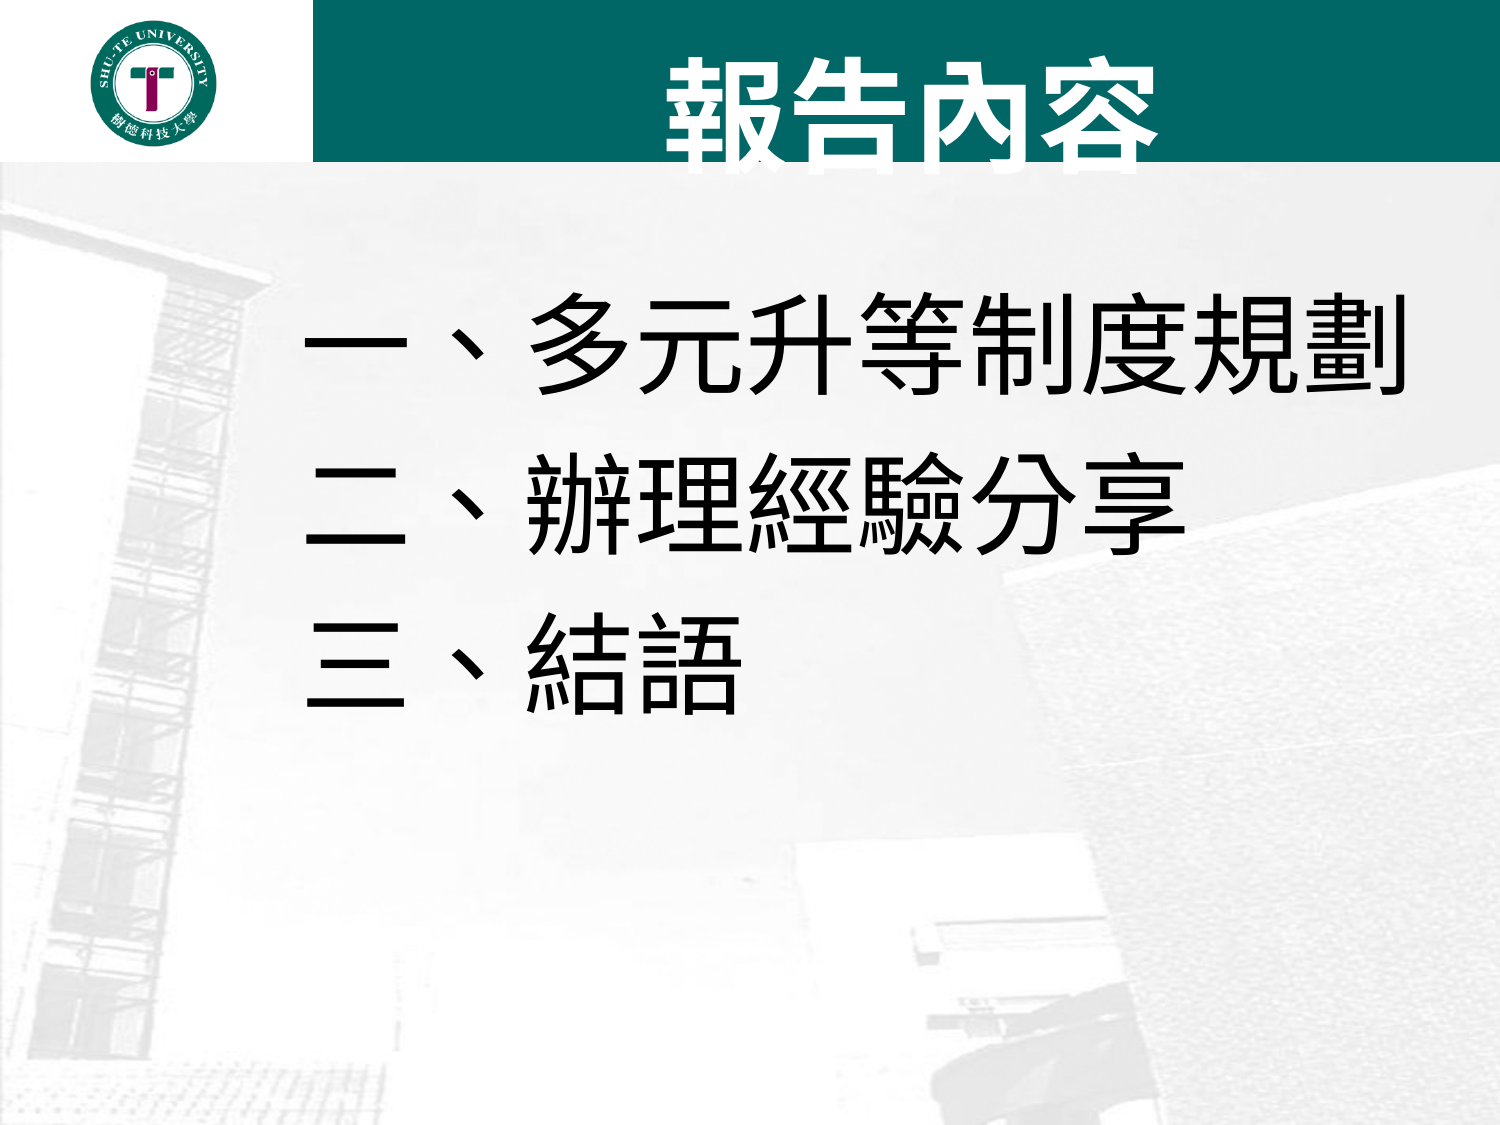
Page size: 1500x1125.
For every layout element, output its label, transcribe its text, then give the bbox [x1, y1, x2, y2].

list 一、多元升等制度規劃 二、辦理經驗分享 三、結語 [230, 267, 1436, 780]
title 報告內容 [324, 31, 1500, 161]
